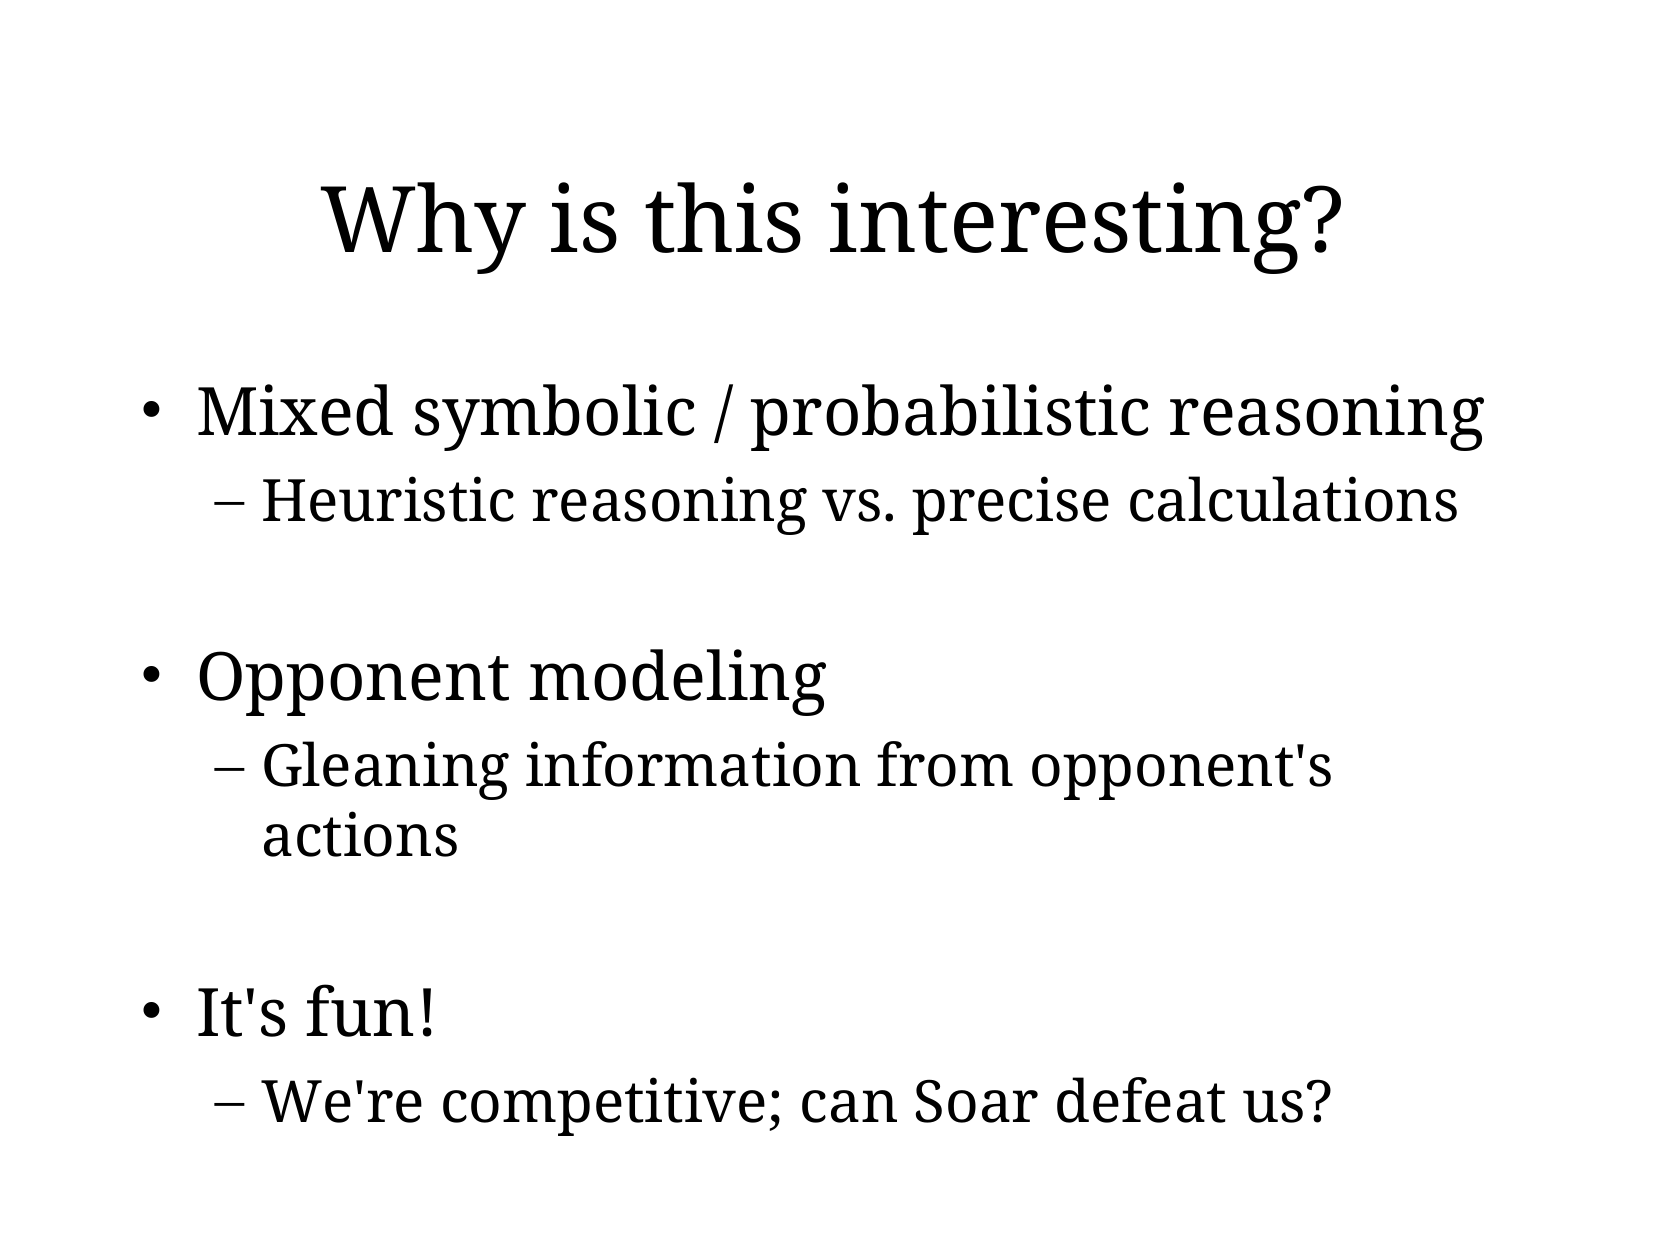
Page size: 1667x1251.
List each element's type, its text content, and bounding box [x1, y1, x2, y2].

list Mixed symbolic / probabilistic reasoning Heuristic reasoning vs. precise calculations Opponent modeling Gleaning information from opponent's actions It's fun! We're competitive; can Soar defeat us? [124, 360, 1542, 1187]
title Why is this interesting? [124, 110, 1542, 320]
